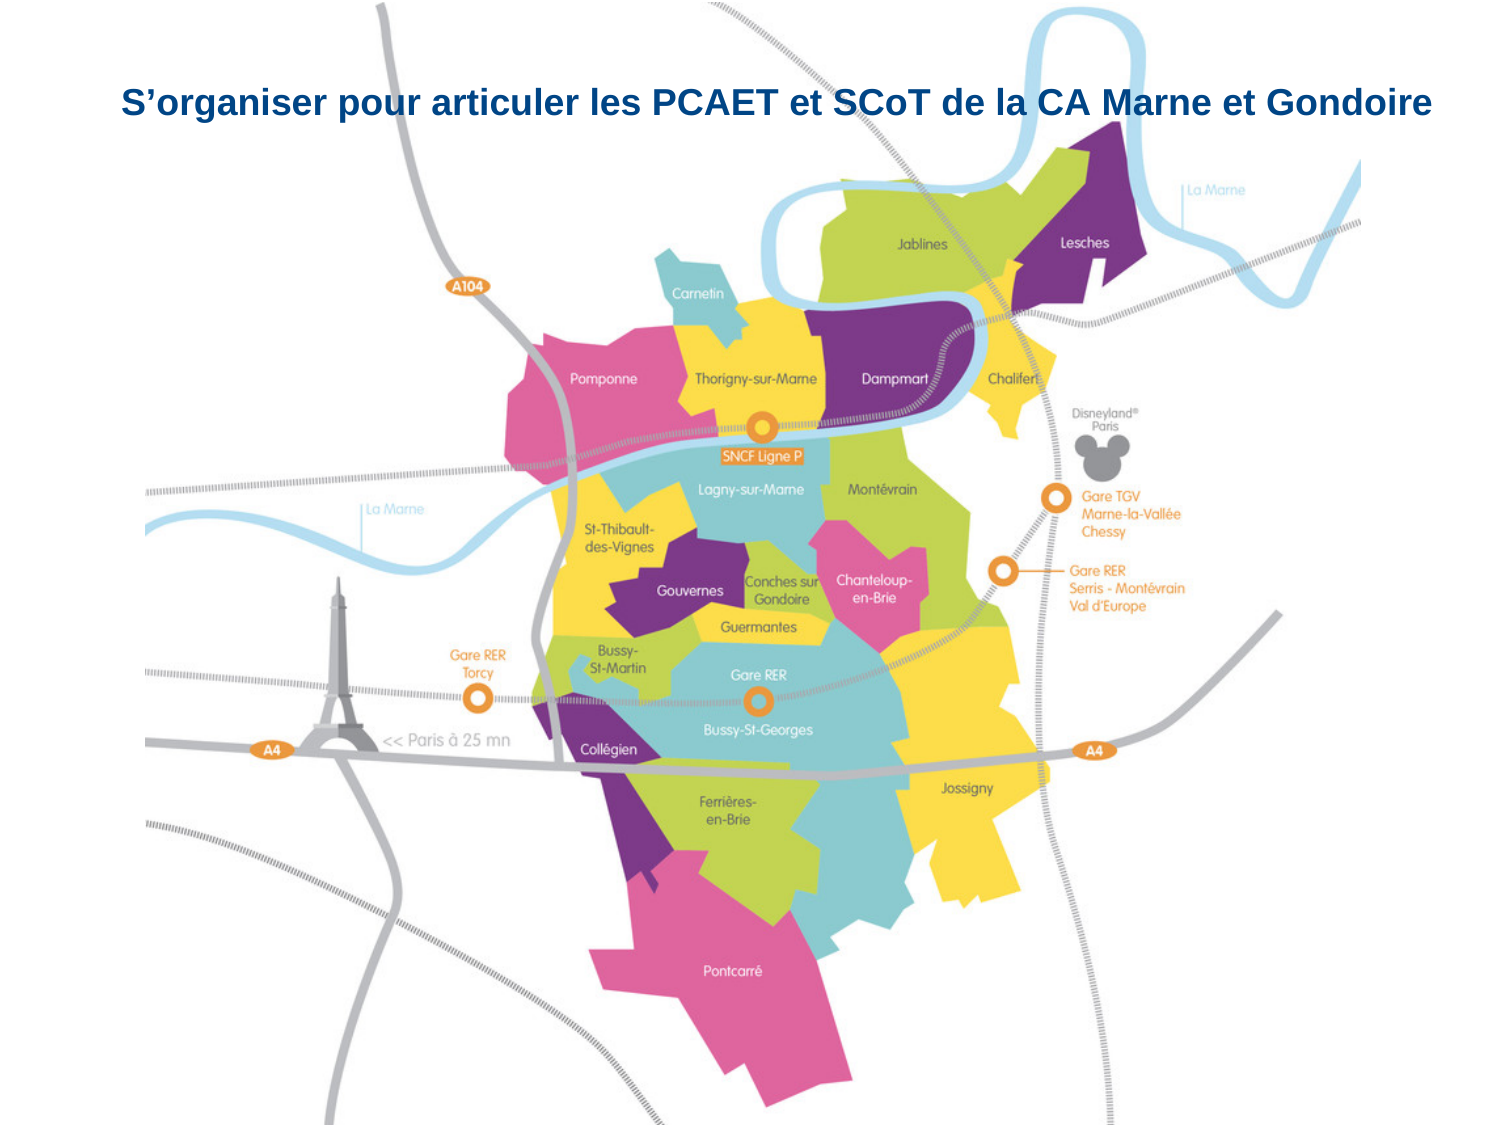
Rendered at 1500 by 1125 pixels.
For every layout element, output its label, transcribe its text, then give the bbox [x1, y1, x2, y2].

picture [145, 131, 1361, 1125]
text_box S’organiser pour articuler les PCAET et SCoT de la CA Marne et Gondoire [106, 70, 1453, 131]
picture [145, 2, 1361, 70]
